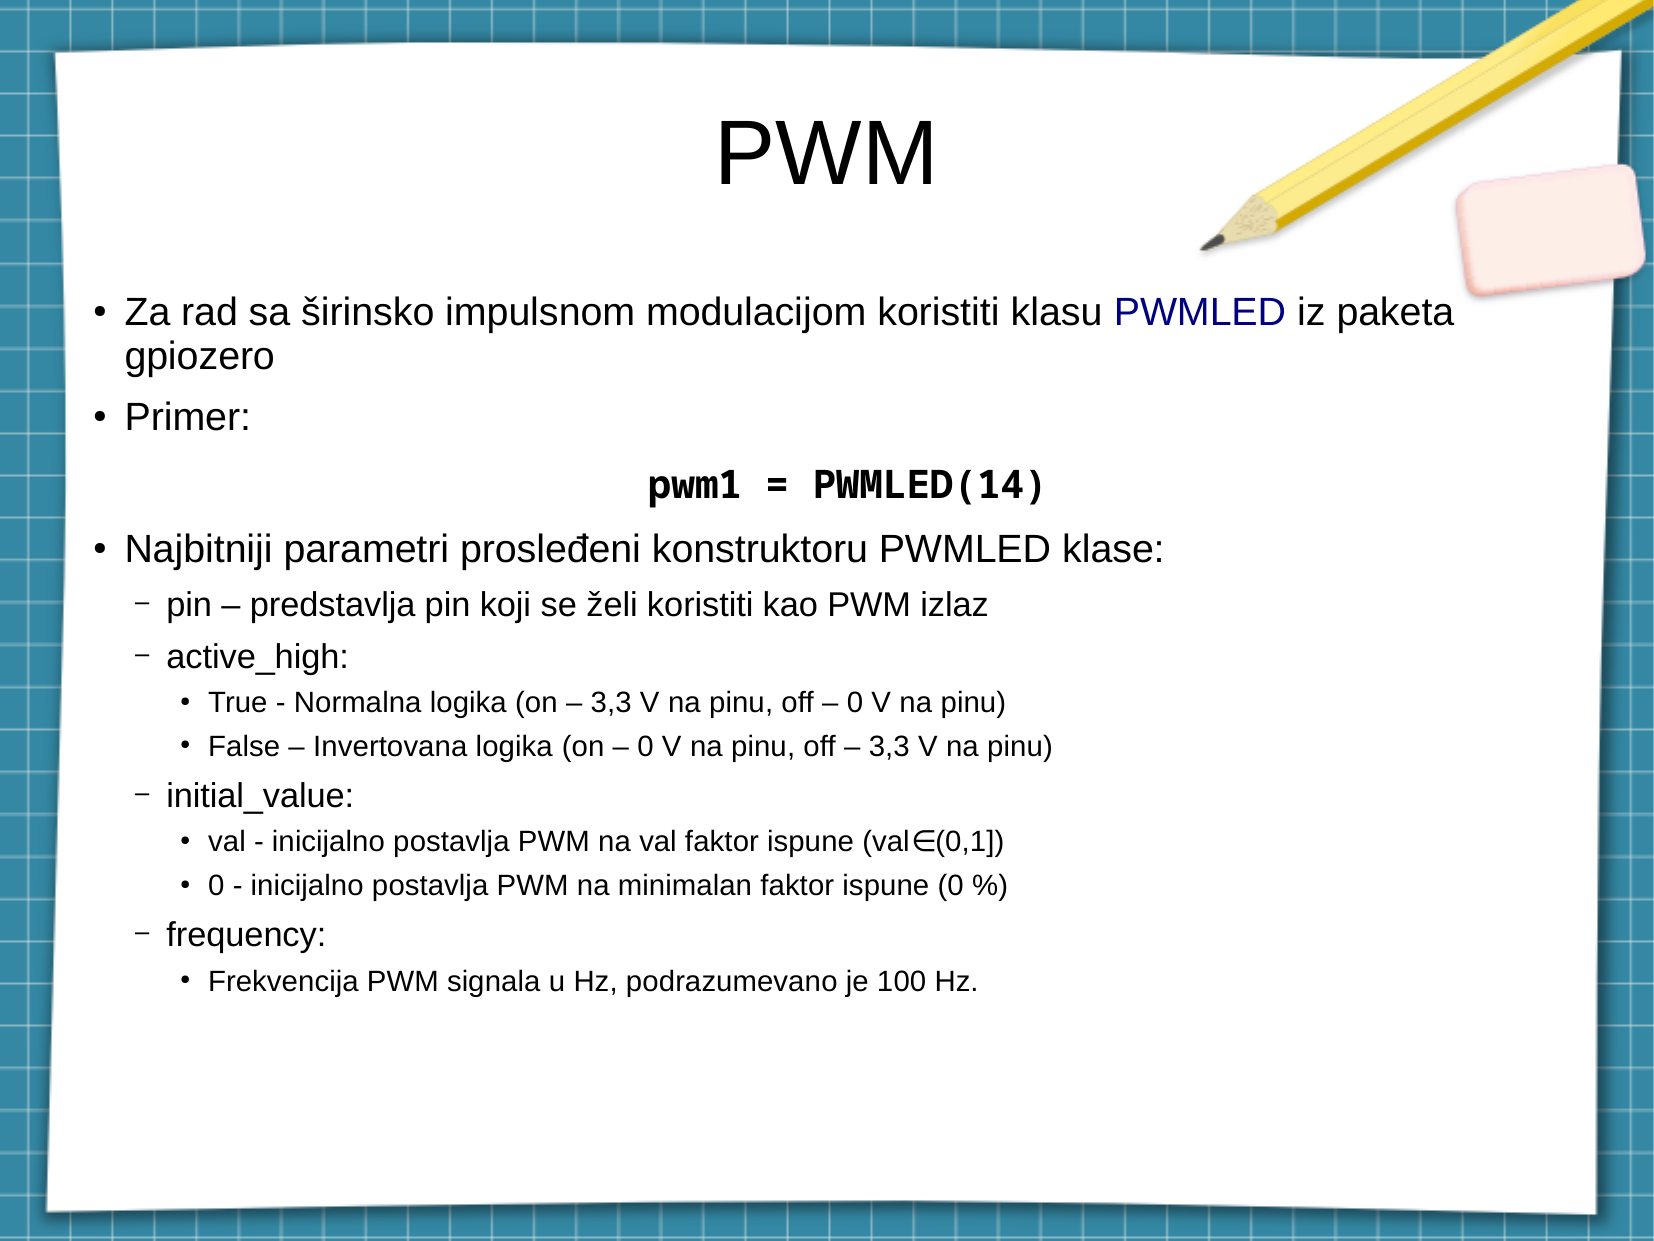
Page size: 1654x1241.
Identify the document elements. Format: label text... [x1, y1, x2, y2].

list Za rad sa širinsko impulsnom modulacijom koristiti klasu PWMLED iz paketa gpiozero Primer: pwm1 = PWMLED(14) Najbitniji parametri prosleđeni konstruktoru PWMLED klase: pin – predstavlja pin koji se želi koristiti kao PWM izlaz active_high: True - Normalna logika (on – 3,3 V na pinu, off – 0 V na pinu) False – Invertovana logika (on – 0 V na pinu, off – 3,3 V na pinu) initial_value: val - inicijalno postavlja PWM na val faktor ispune (val∈(0,1]) 0 - inicijalno postavlja PWM na minimalan faktor ispune (0 %) frequency: Frekvencija PWM signala u Hz, podrazumevano je 100 Hz. [82, 290, 1571, 1010]
title PWM [82, 49, 1571, 257]
picture [0, 0, 1654, 1241]
